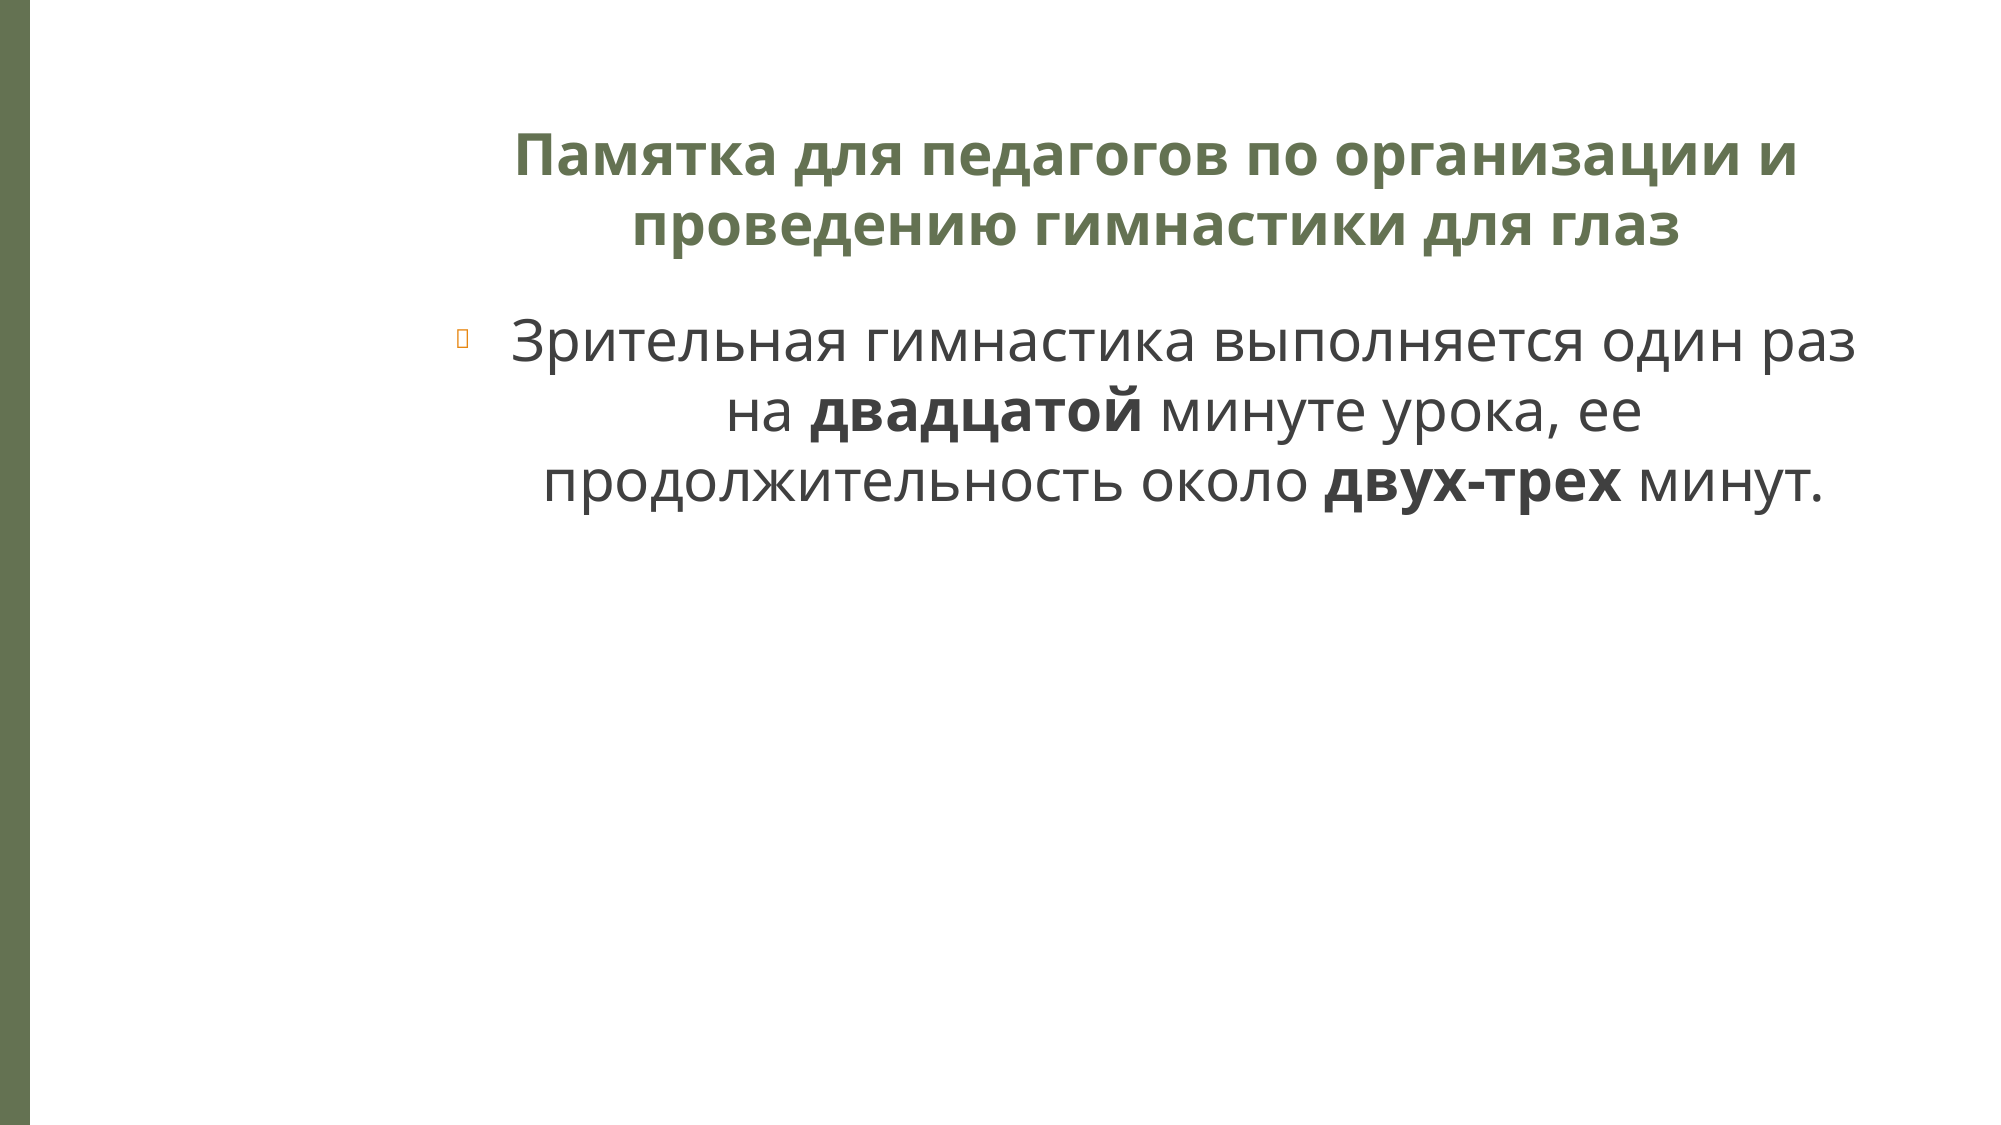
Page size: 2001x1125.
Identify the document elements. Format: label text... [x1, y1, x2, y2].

title Памятка для педагогов по организации и проведению гимнастики для глаз [425, 102, 1888, 288]
list Зрительная гимнастика выполняется один раз на двадцатой минуте урока, ее продолжительность около двух-трех минут. [424, 288, 1888, 1054]
